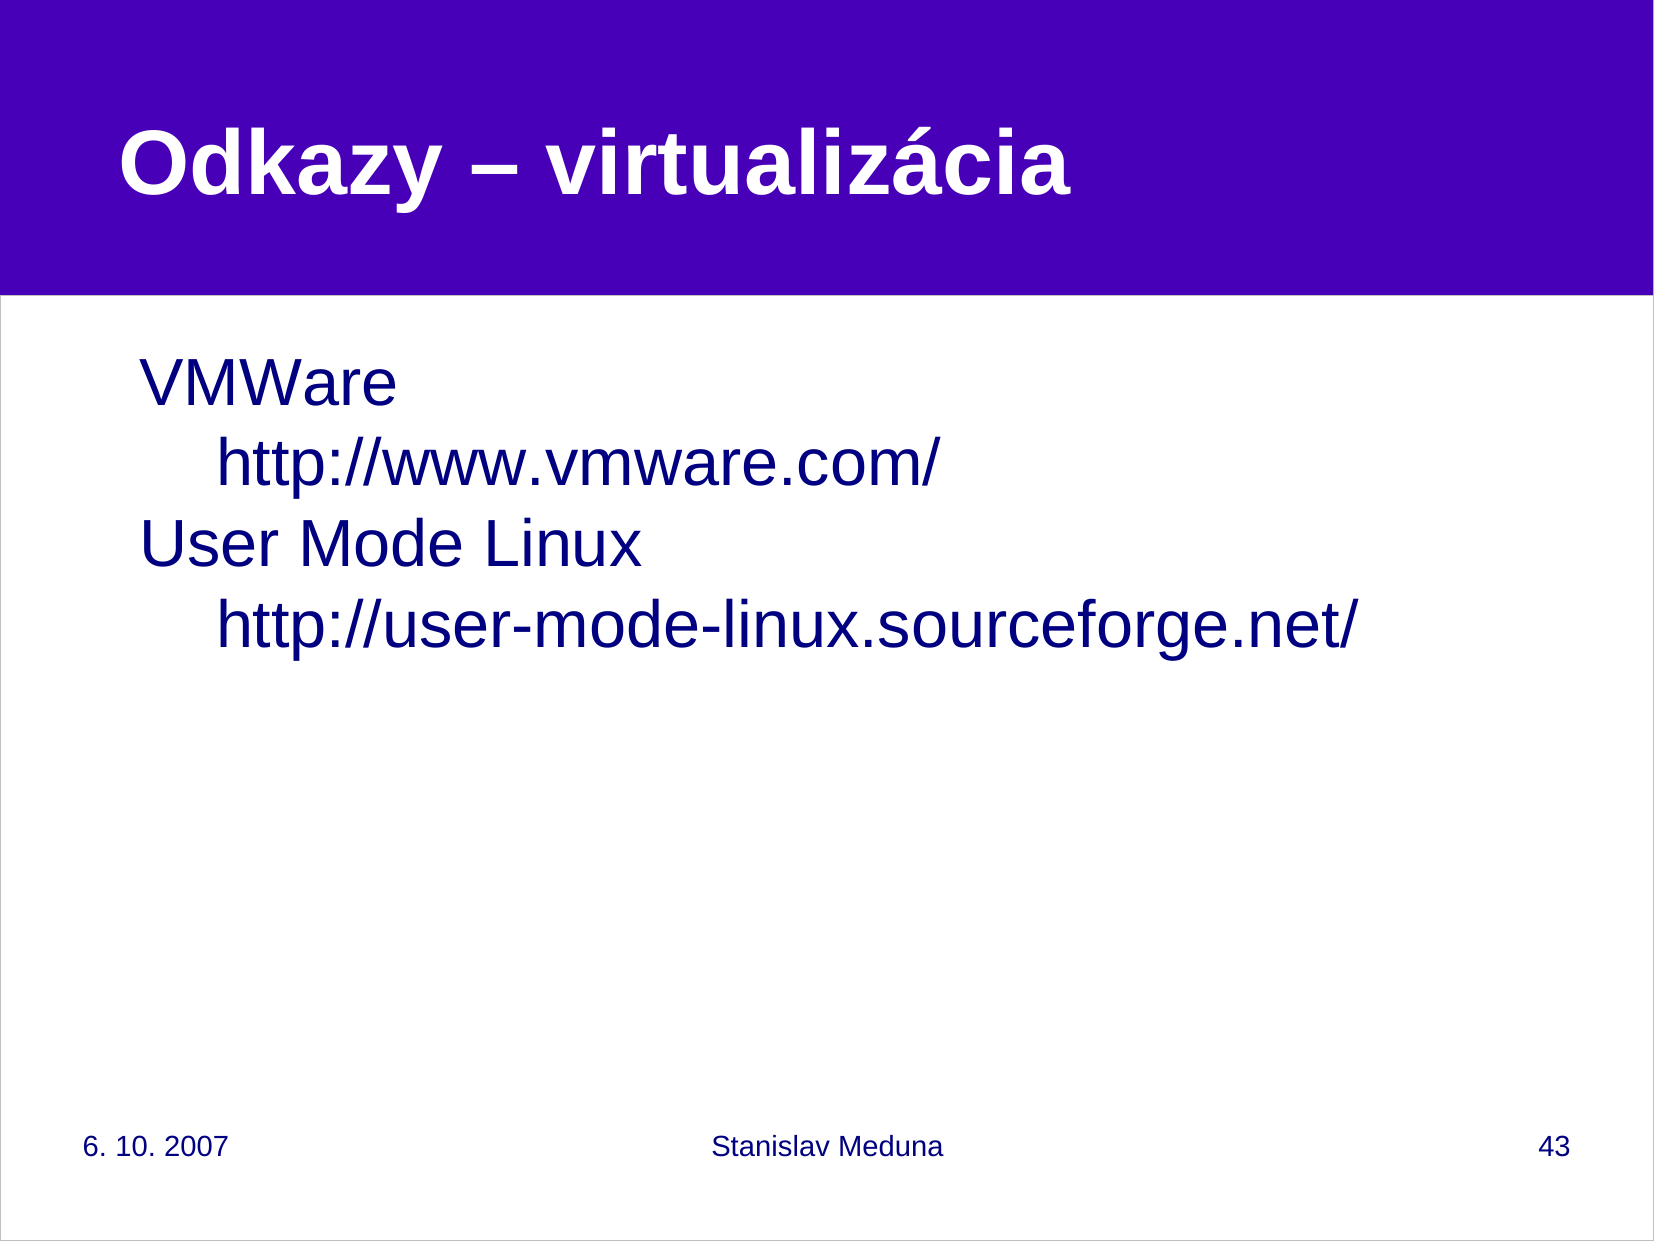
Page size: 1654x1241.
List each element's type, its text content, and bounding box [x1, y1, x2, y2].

title Odkazy – virtualizácia [118, 66, 1595, 259]
list VMWare http://www.vmware.com/ User Mode Linux http://user-mode-linux.sourceforge.net/ [121, 344, 1534, 1112]
